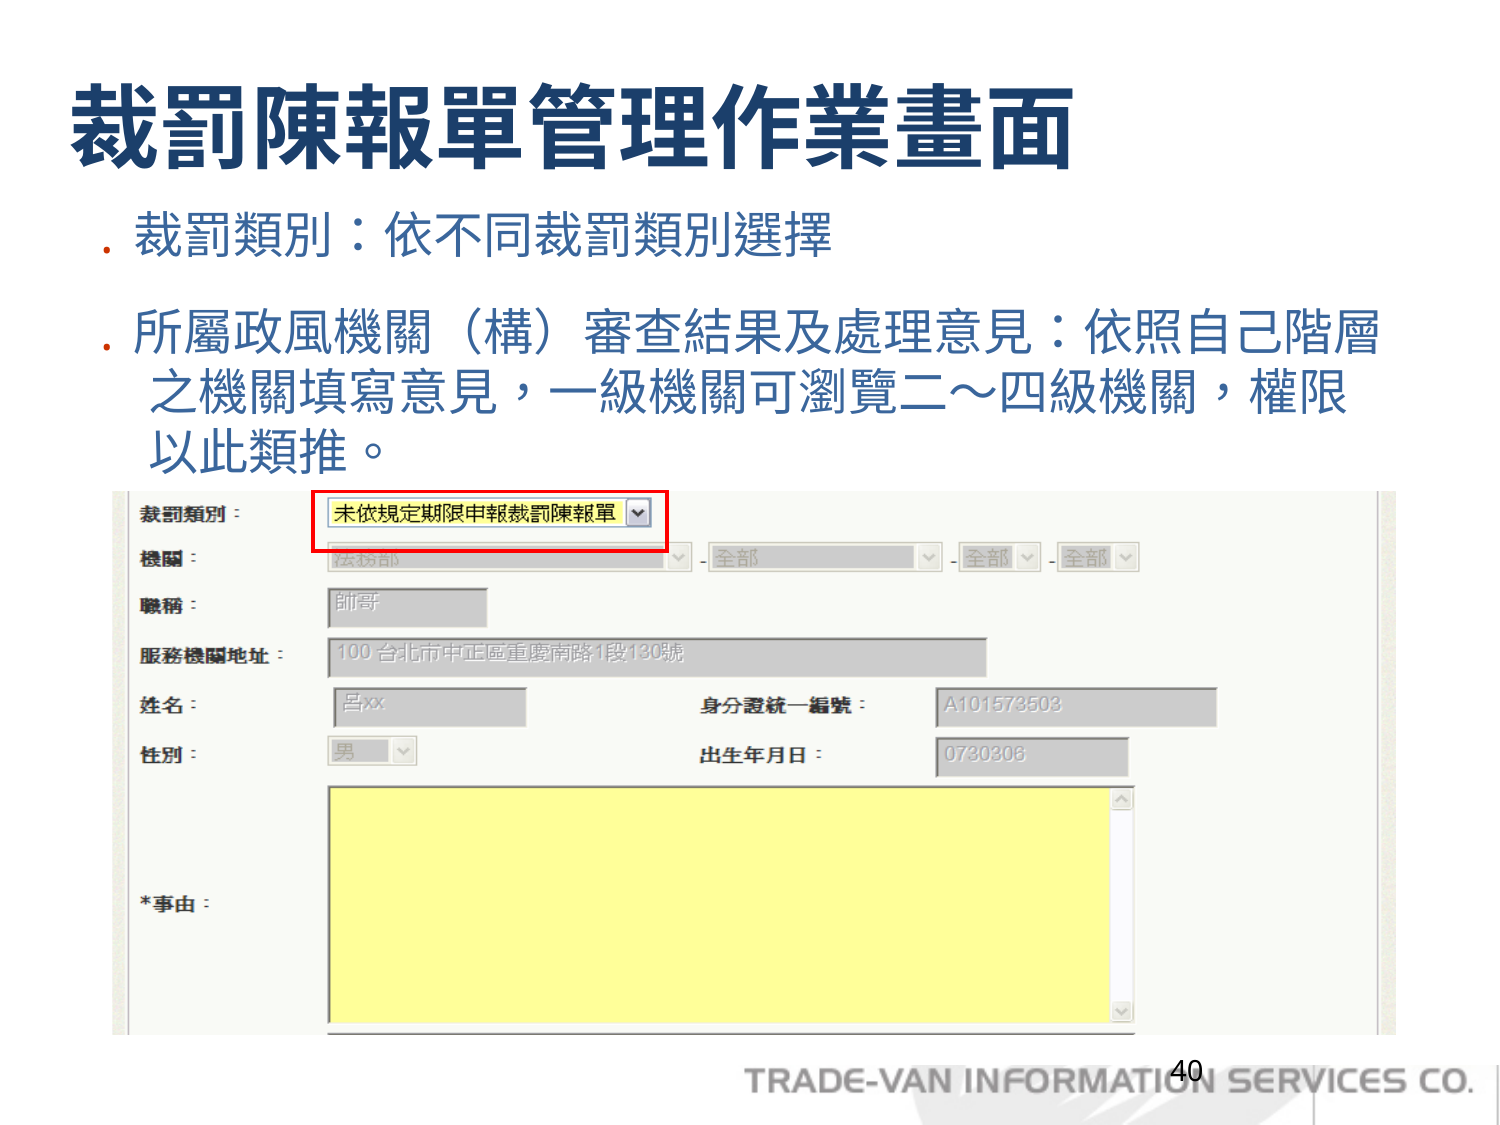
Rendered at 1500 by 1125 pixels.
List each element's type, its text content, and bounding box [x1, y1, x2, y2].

text_box ․裁罰類別：依不同裁罰類別選擇 ․所屬政風機關（構）審查結果及處理意見：依照自己階層之機關填寫意見，一級機關可瀏覽二～四級機關，權限以此類推。 [77, 196, 1412, 480]
text_box 裁罰陳報單管理作業畫面 [53, 31, 1403, 219]
picture [112, 491, 1396, 1035]
text_box [0, 0, 1500, 1100]
picture [315, 493, 665, 549]
